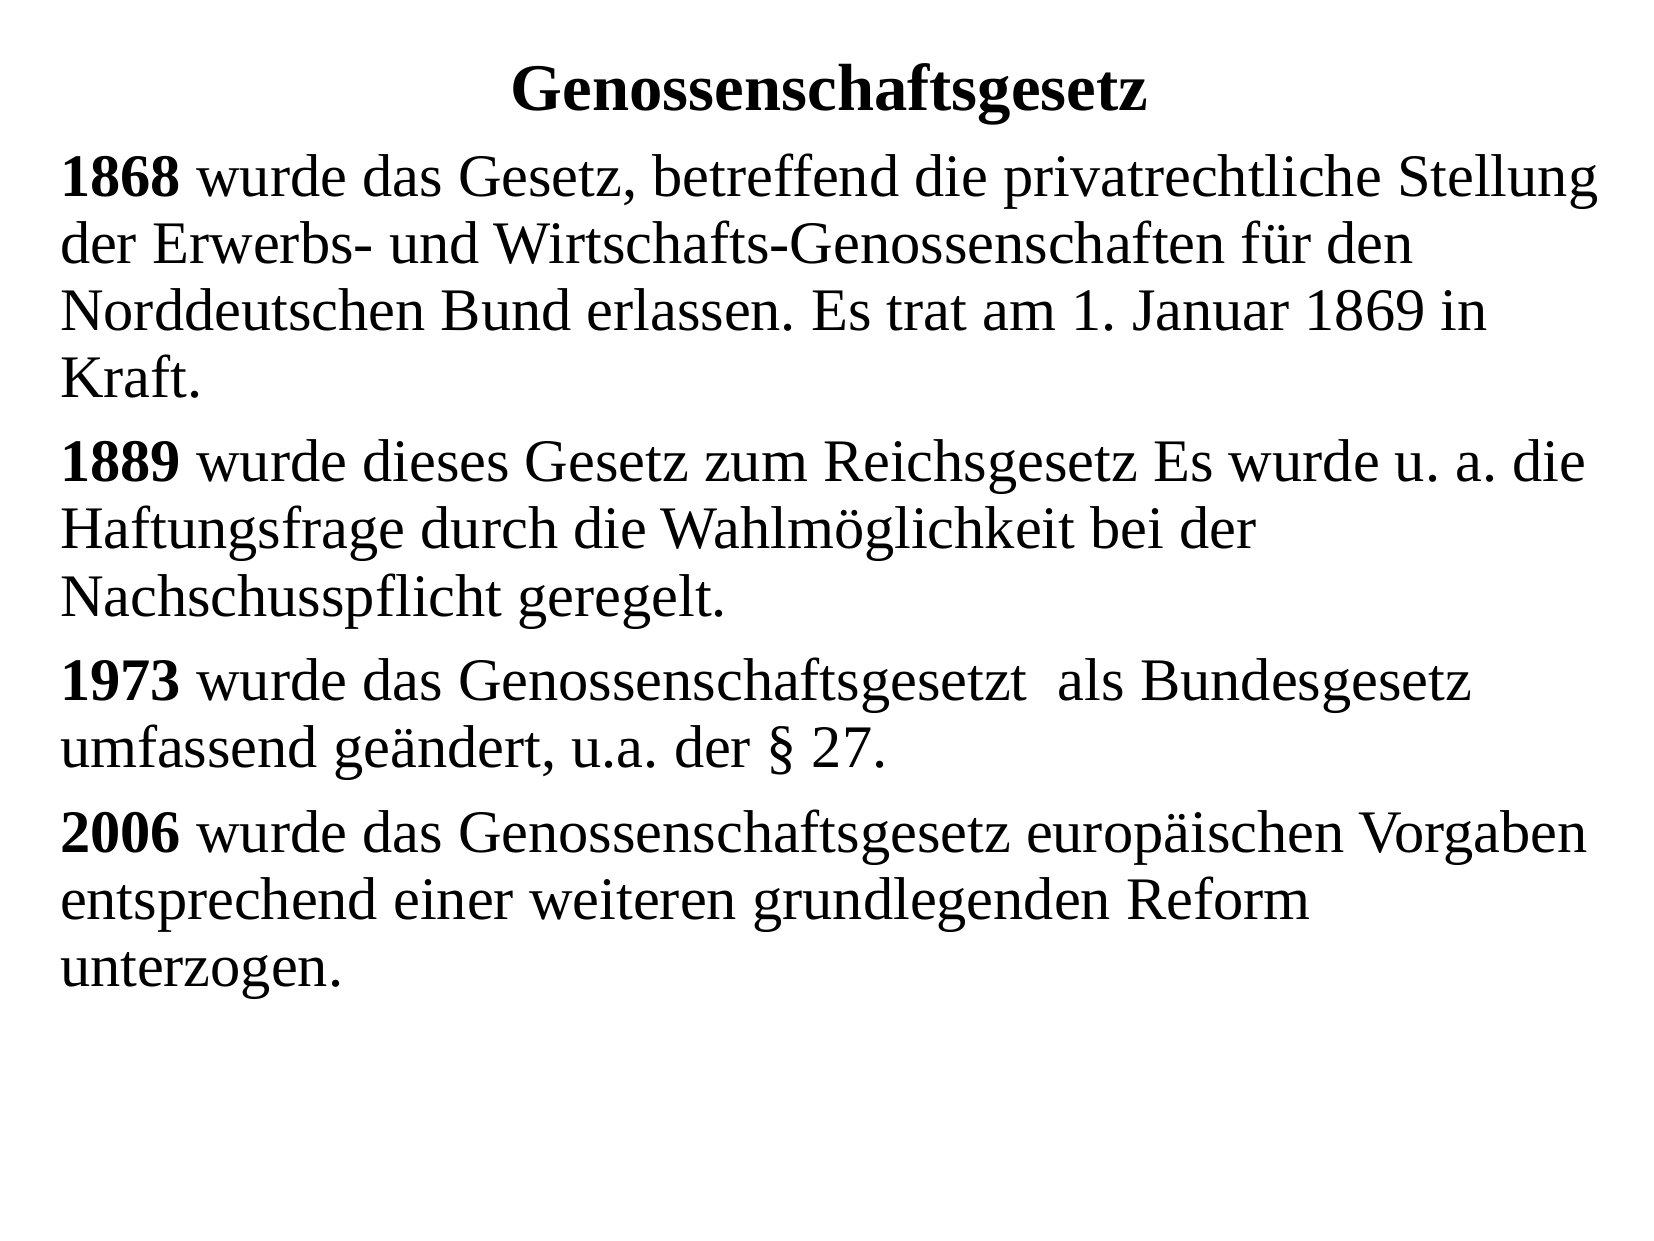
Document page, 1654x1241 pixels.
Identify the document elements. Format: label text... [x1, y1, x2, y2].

text_box Genossenschaftsgesetz 1868 wurde das Gesetz, betreffend die privatrechtliche Stellung der Erwerbs- und Wirtschafts-Genossenschaften für den Norddeutschen Bund erlassen. Es trat am 1. Januar 1869 in Kraft. 1889 wurde dieses Gesetz zum Reichsgesetz Es wurde u. a. die Haftungsfrage durch die Wahlmöglichkeit bei der Nachschusspflicht geregelt. 1973 wurde das Genossenschaftsgesetzt als Bundesgesetz umfassend geändert, u.a. der § 27. 2006 wurde das Genossenschaftsgesetz europäischen Vorgaben entsprechend einer weiteren grundlegenden Reform unterzogen. [45, 42, 1618, 1008]
